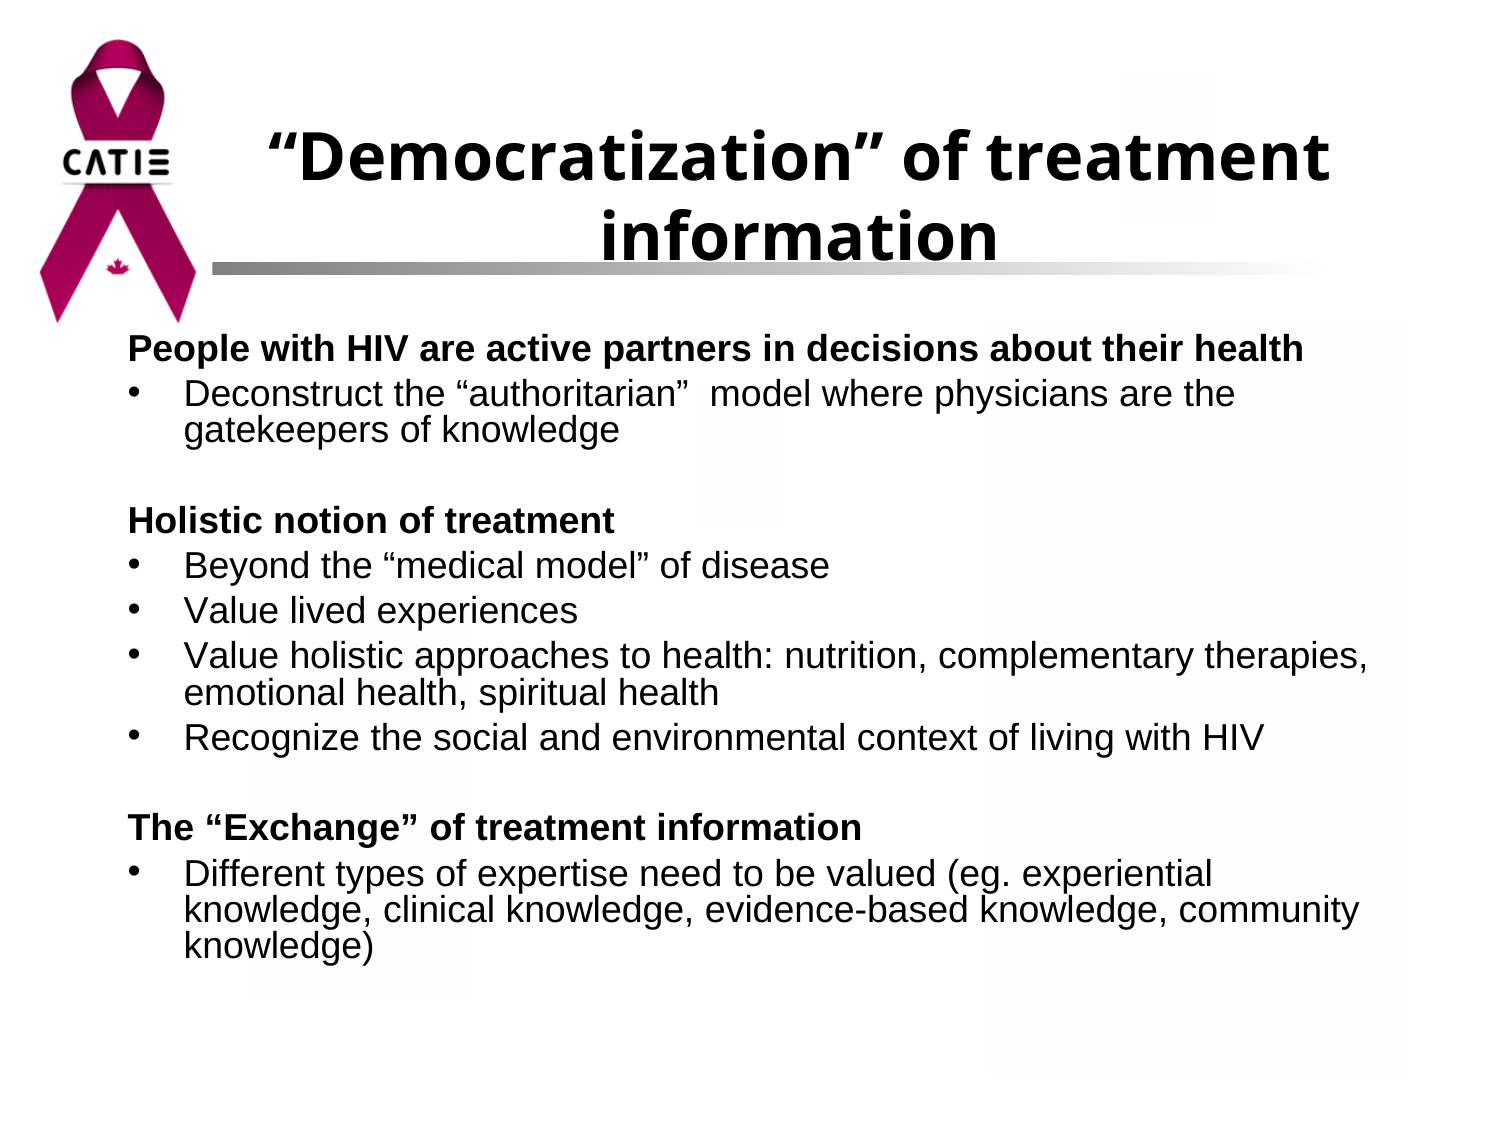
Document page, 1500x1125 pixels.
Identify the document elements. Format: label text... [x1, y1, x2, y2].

title “Democratization” of treatment information [212, 99, 1388, 288]
list People with HIV are active partners in decisions about their health Deconstruct the “authoritarian” model where physicians are the gatekeepers of knowledge Holistic notion of treatment Beyond the “medical model” of disease Value lived experiences Value holistic approaches to health: nutrition, complementary therapies, emotional health, spiritual health Recognize the social and environmental context of living with HIV The “Exchange” of treatment information Different types of expertise need to be valued (eg. experiential knowledge, clinical knowledge, evidence-based knowledge, community knowledge) [112, 324, 1388, 1001]
picture [37, 37, 198, 325]
